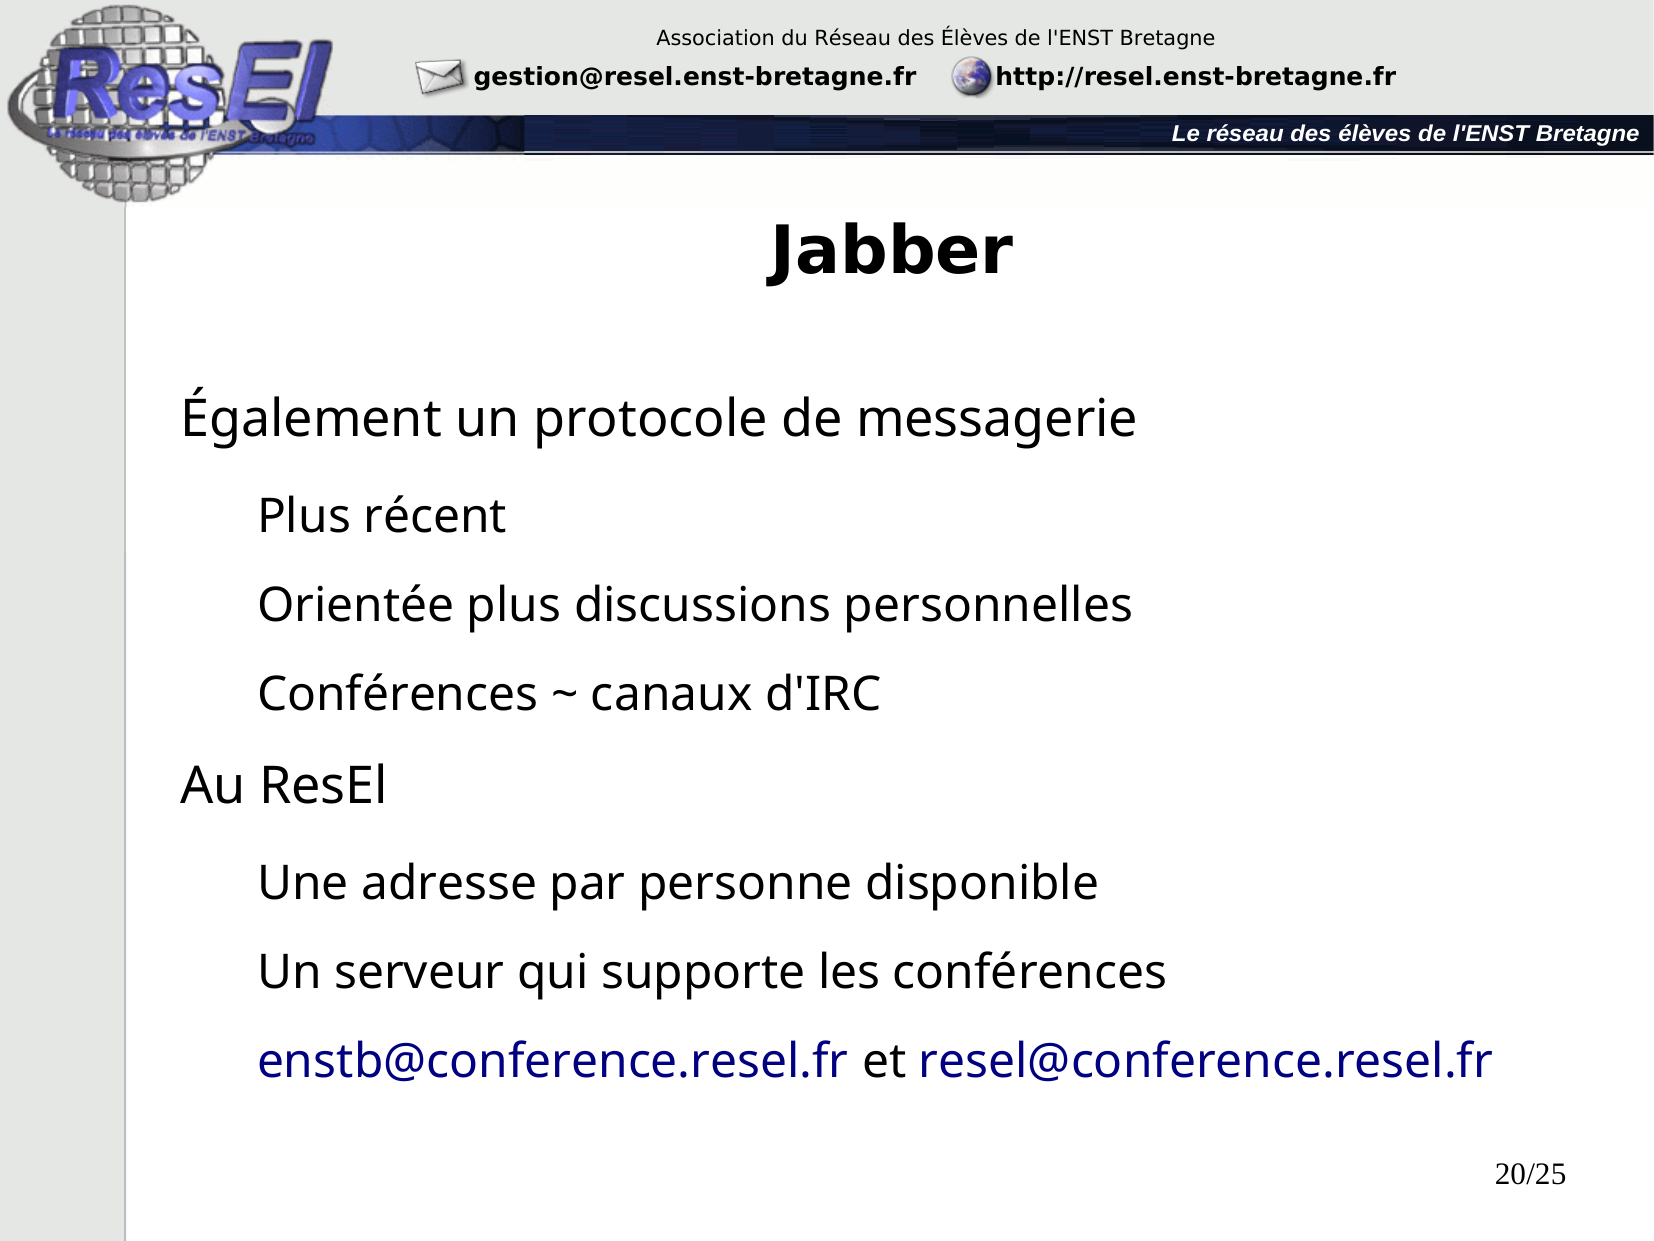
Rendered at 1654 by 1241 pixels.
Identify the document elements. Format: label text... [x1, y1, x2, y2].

title Jabber [195, 169, 1590, 333]
list Également un protocole de messagerie Plus récent Orientée plus discussions personnelles Conférences ~ canaux d'IRC Au ResEl Une adresse par personne disponible Un serveur qui supporte les conférences enstb@conference.resel.fr et resel@conference.resel.fr [162, 381, 1621, 1202]
picture [0, 0, 1654, 1241]
